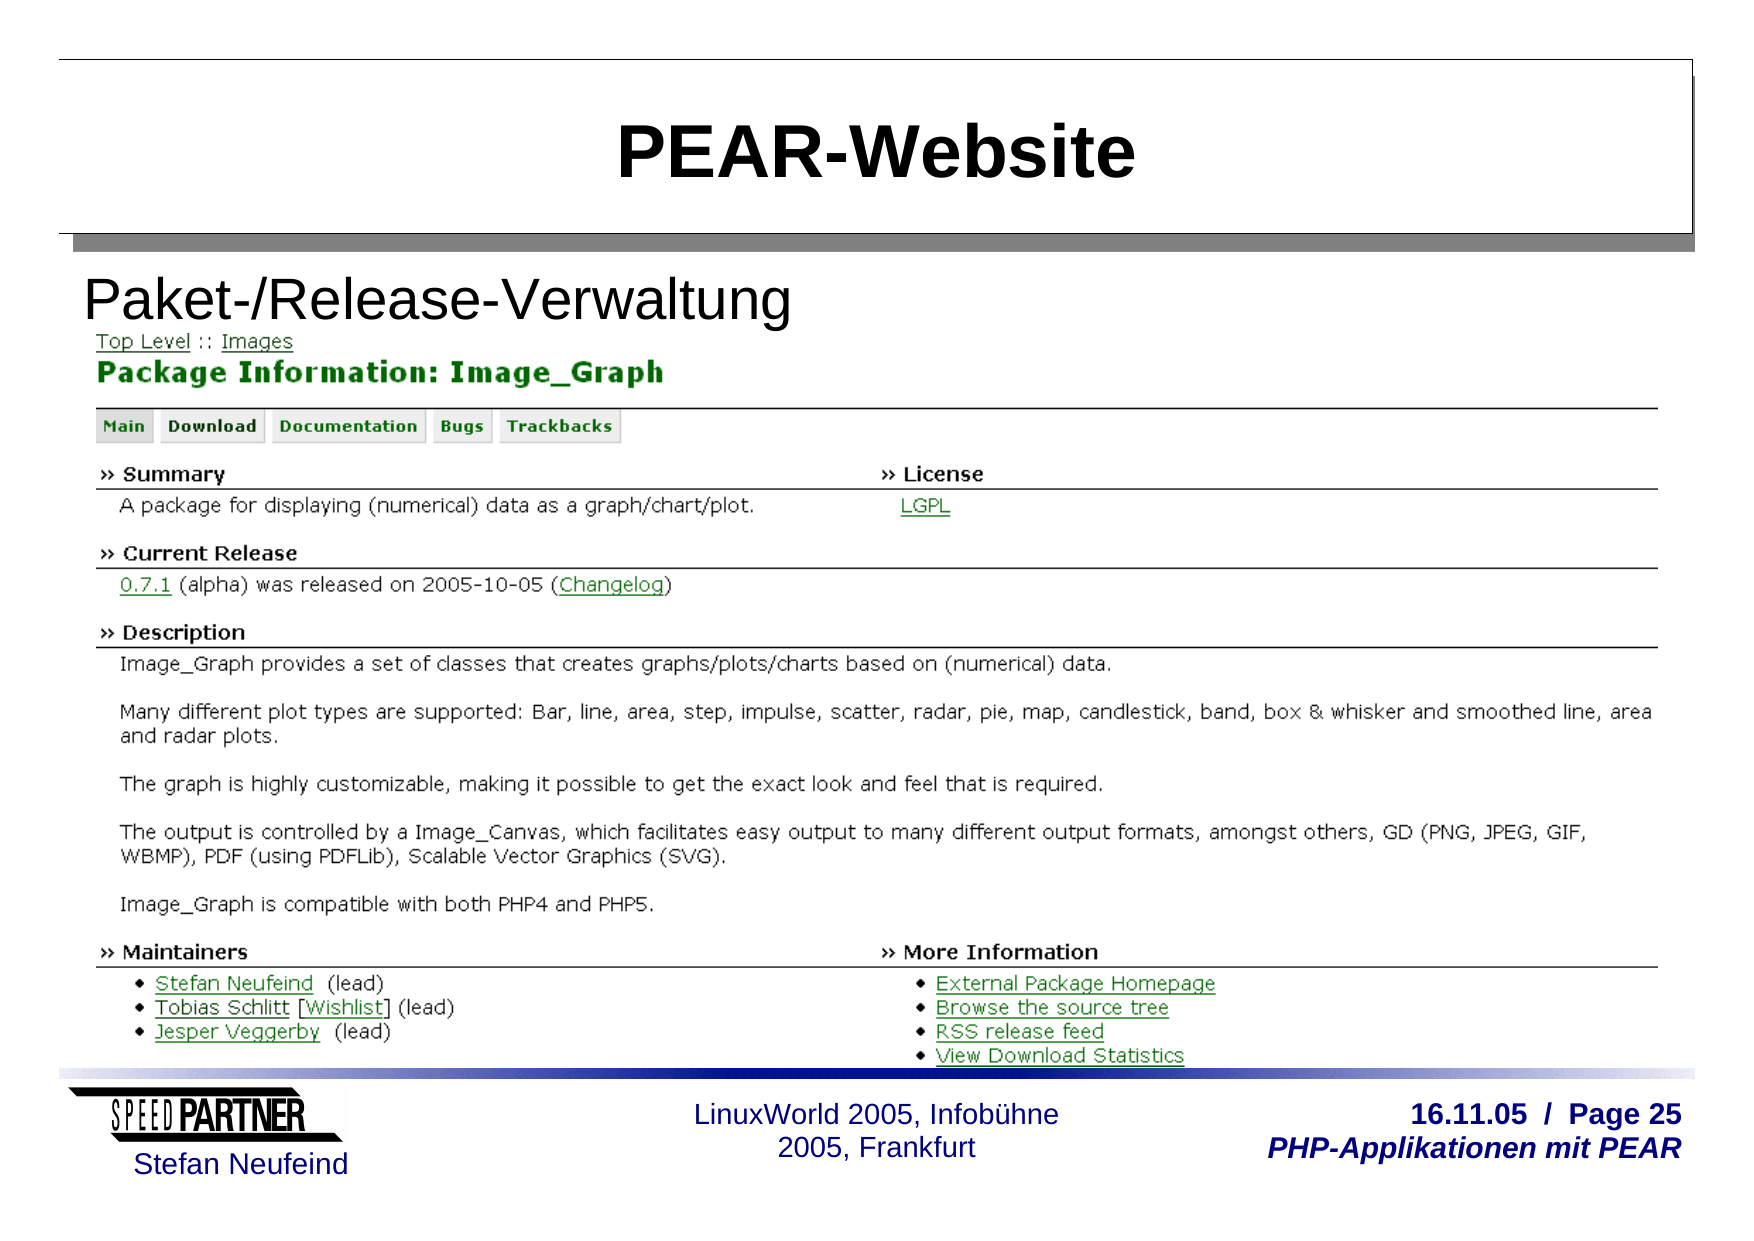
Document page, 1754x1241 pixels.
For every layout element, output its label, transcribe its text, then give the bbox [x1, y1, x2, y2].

list Paket-/Release-Verwaltung [71, 266, 1695, 1049]
picture [59, 1068, 1695, 1079]
picture [96, 333, 1658, 1067]
title PEAR-Website [59, 59, 1695, 244]
picture [64, 1082, 348, 1146]
